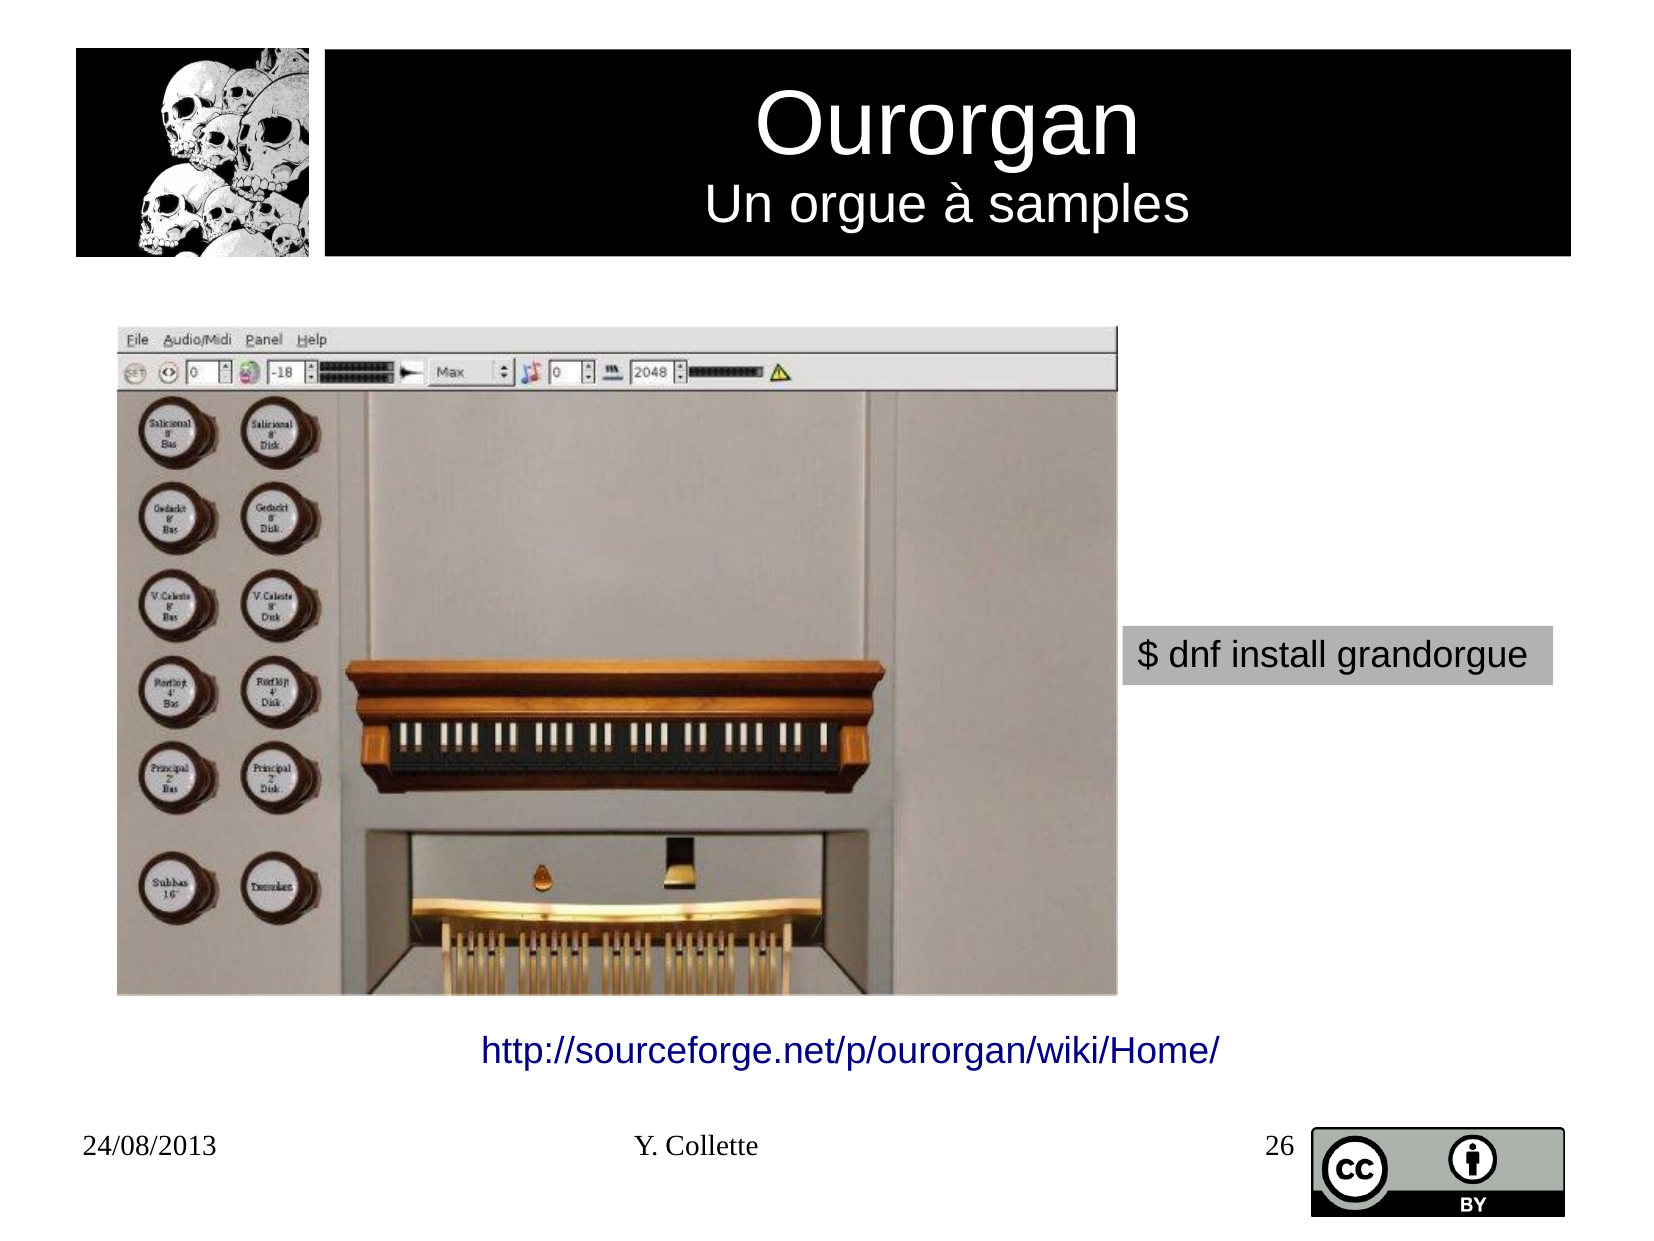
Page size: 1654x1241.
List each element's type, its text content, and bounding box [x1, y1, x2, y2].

title Ourorgan Un orgue à samples [324, 49, 1571, 257]
text_box $ dnf install grandorgue [1122, 625, 1554, 686]
text_box http://sourceforge.net/p/ourorgan/wiki/Home/ [466, 1021, 1247, 1079]
picture [1311, 1127, 1565, 1217]
picture [76, 48, 309, 257]
picture [117, 326, 1118, 996]
